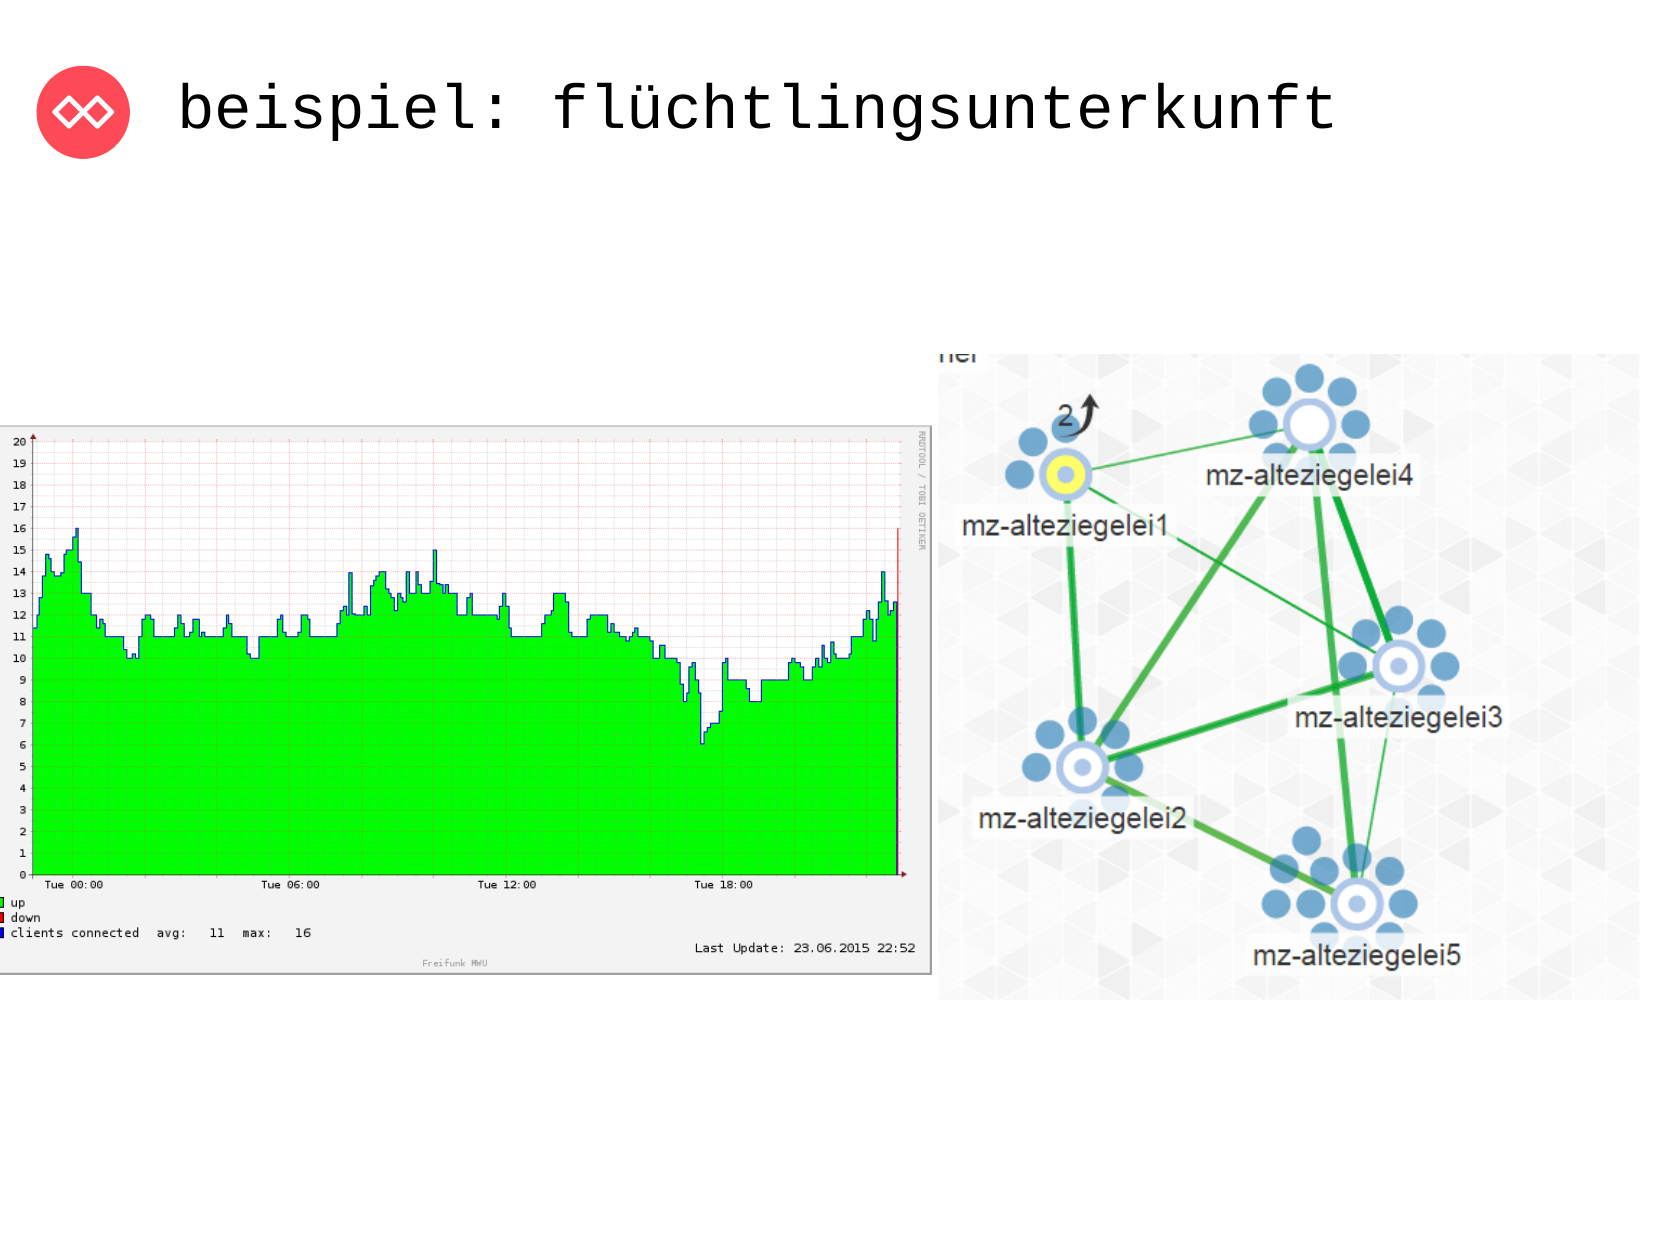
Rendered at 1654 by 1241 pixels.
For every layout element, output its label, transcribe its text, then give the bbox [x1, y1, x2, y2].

picture [17, 46, 149, 178]
title beispiel: flüchtlingsunterkunft [177, 8, 1465, 216]
picture [0, 425, 932, 975]
picture [938, 354, 1640, 1000]
